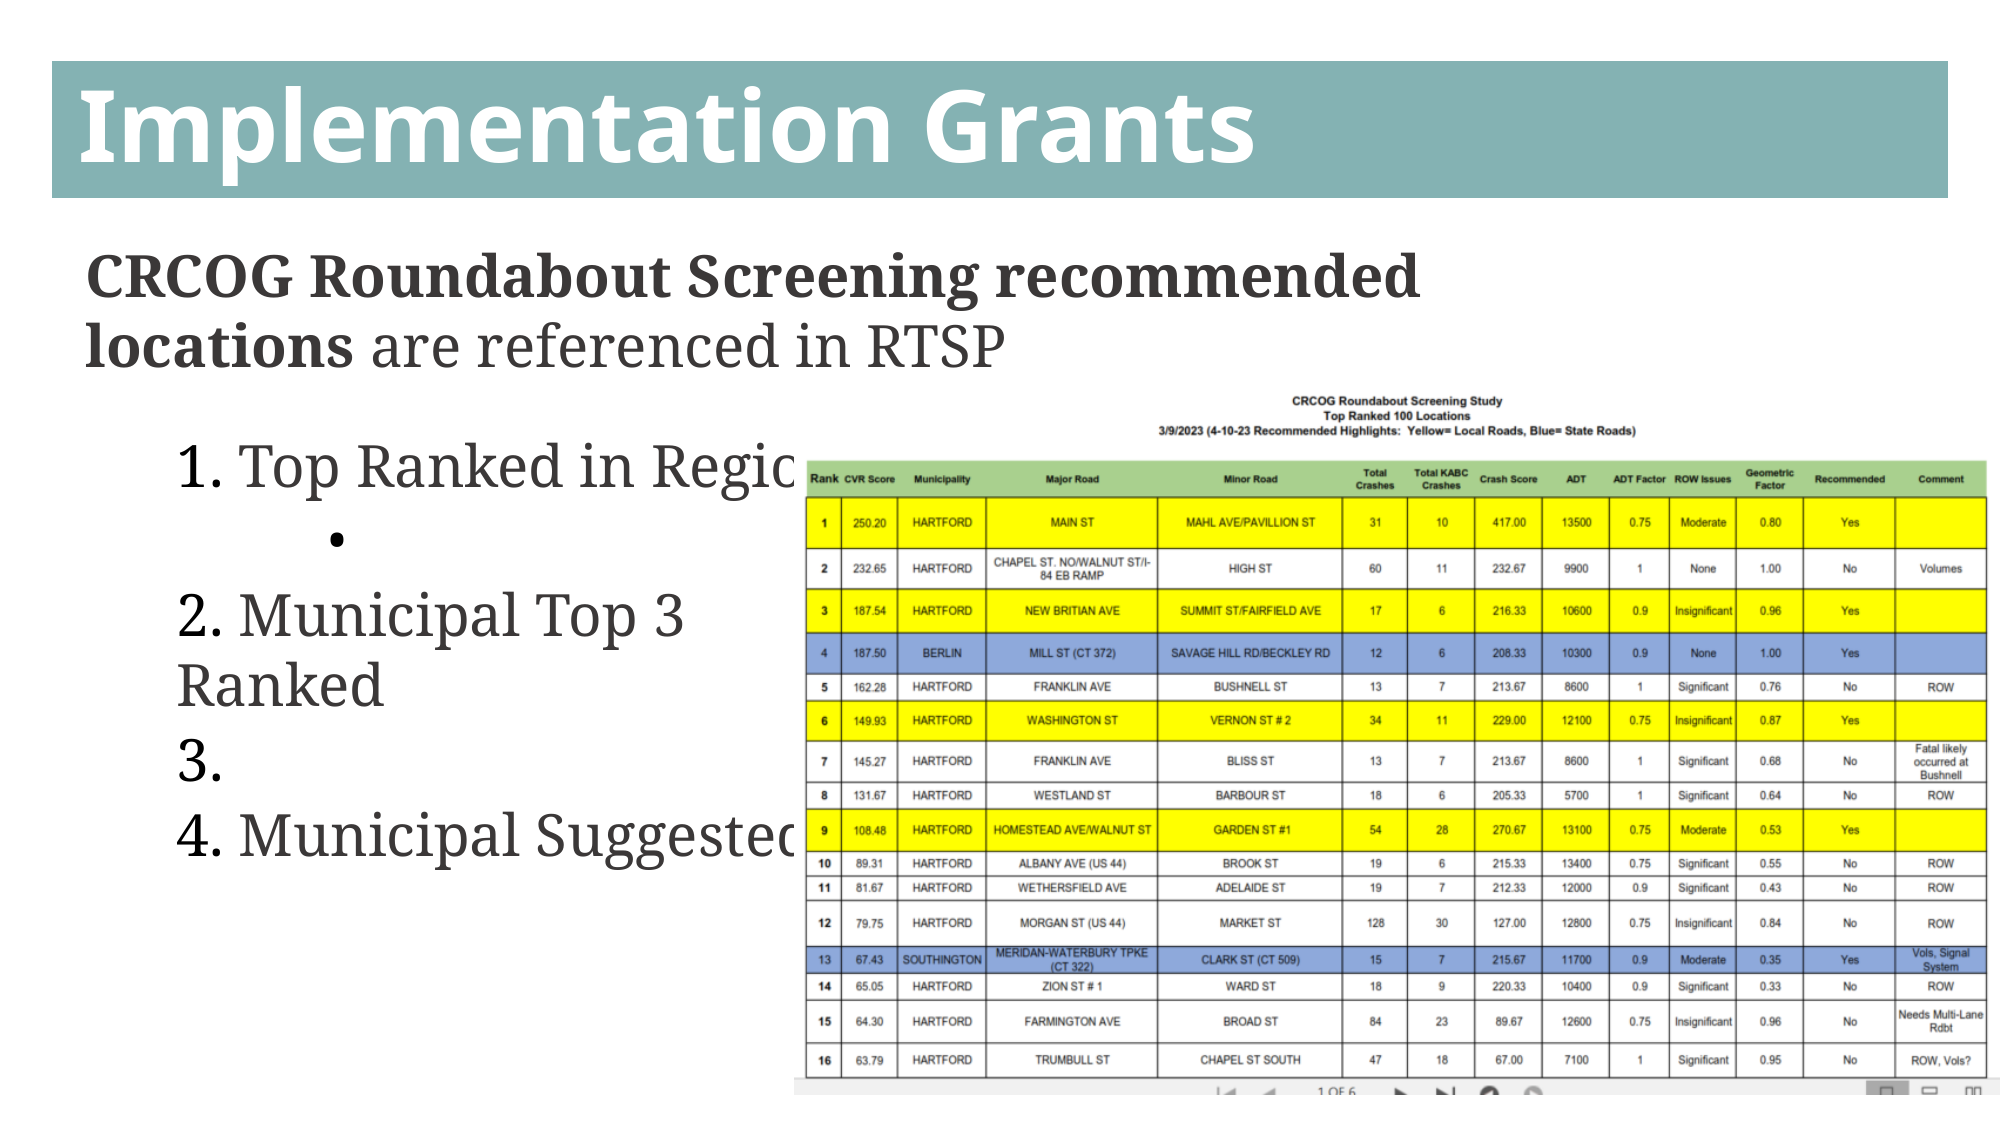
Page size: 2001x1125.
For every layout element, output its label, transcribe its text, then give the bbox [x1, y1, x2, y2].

text_box [52, 61, 1948, 198]
text_box Top Ranked in Region Municipal Top 3 Ranked Municipal Suggested [11, 421, 794, 791]
picture [794, 372, 2000, 1095]
text_box Implementation Grants [63, 54, 1717, 191]
text_box CRCOG Roundabout Screening recommended locations are referenced in RTSP [70, 231, 1717, 389]
